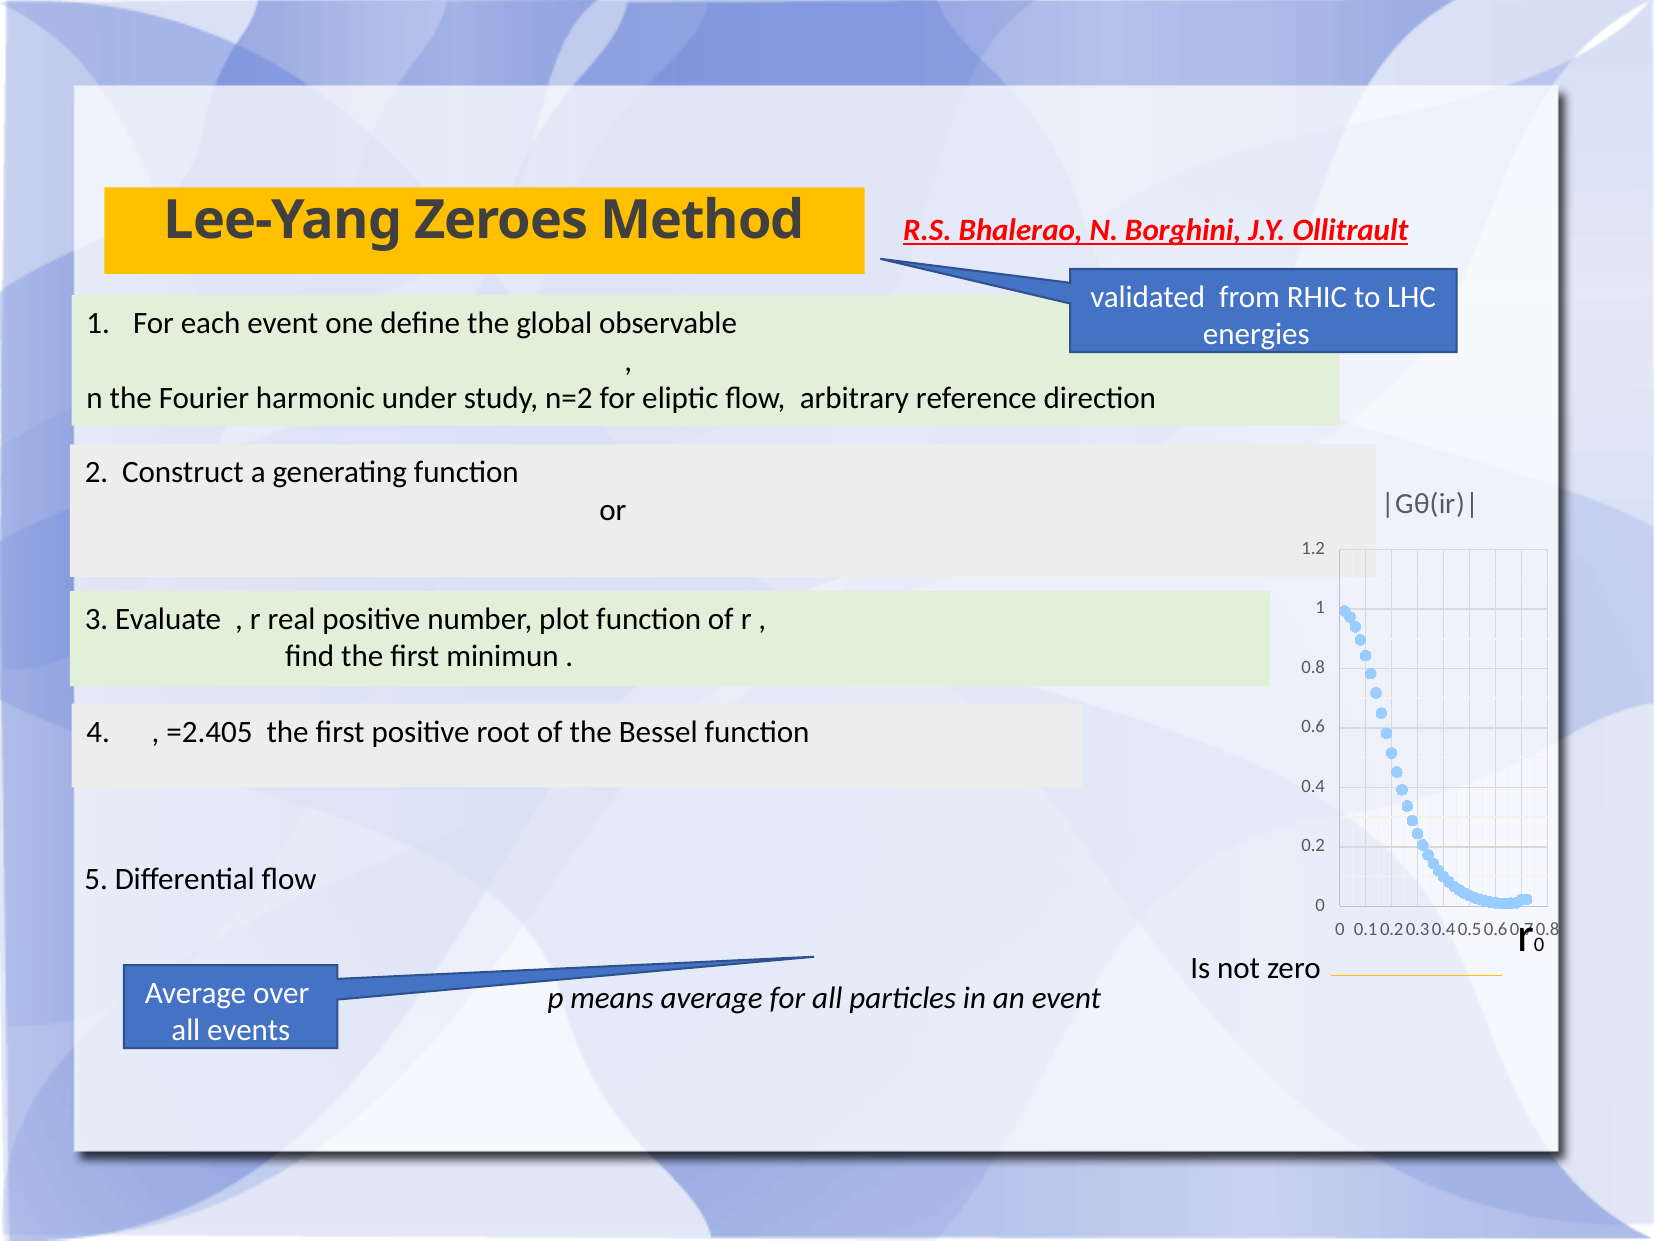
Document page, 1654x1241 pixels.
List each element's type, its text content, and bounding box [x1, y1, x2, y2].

text_box R.S. Bhalerao, N. Borghini, J.Y. Ollitrault [888, 202, 1431, 256]
text_box validated from RHIC to LHC energies [880, 258, 1457, 353]
text_box Lee-Yang Zeroes Method [104, 187, 865, 274]
text_box 2. Construct a generating function or [69, 444, 1377, 577]
text_box Average over all events [124, 956, 815, 1049]
text_box For each event one define the global observable , n the Fourier harmonic under study, n=2 for eliptic flow, arbitrary reference direction [71, 295, 1340, 426]
text_box r0 [1502, 895, 1561, 970]
text_box Is not zero [1175, 940, 1339, 993]
text_box 3. Evaluate , r real positive number, plot function of r , find the first minimun . [69, 590, 1270, 687]
text_box 5. Differential flow [69, 850, 342, 904]
text_box p means average for all particles in an event [532, 970, 1129, 1023]
text_box 4. , =2.405 the first positive root of the Bessel function [71, 703, 1083, 788]
chart [1296, 465, 1565, 950]
